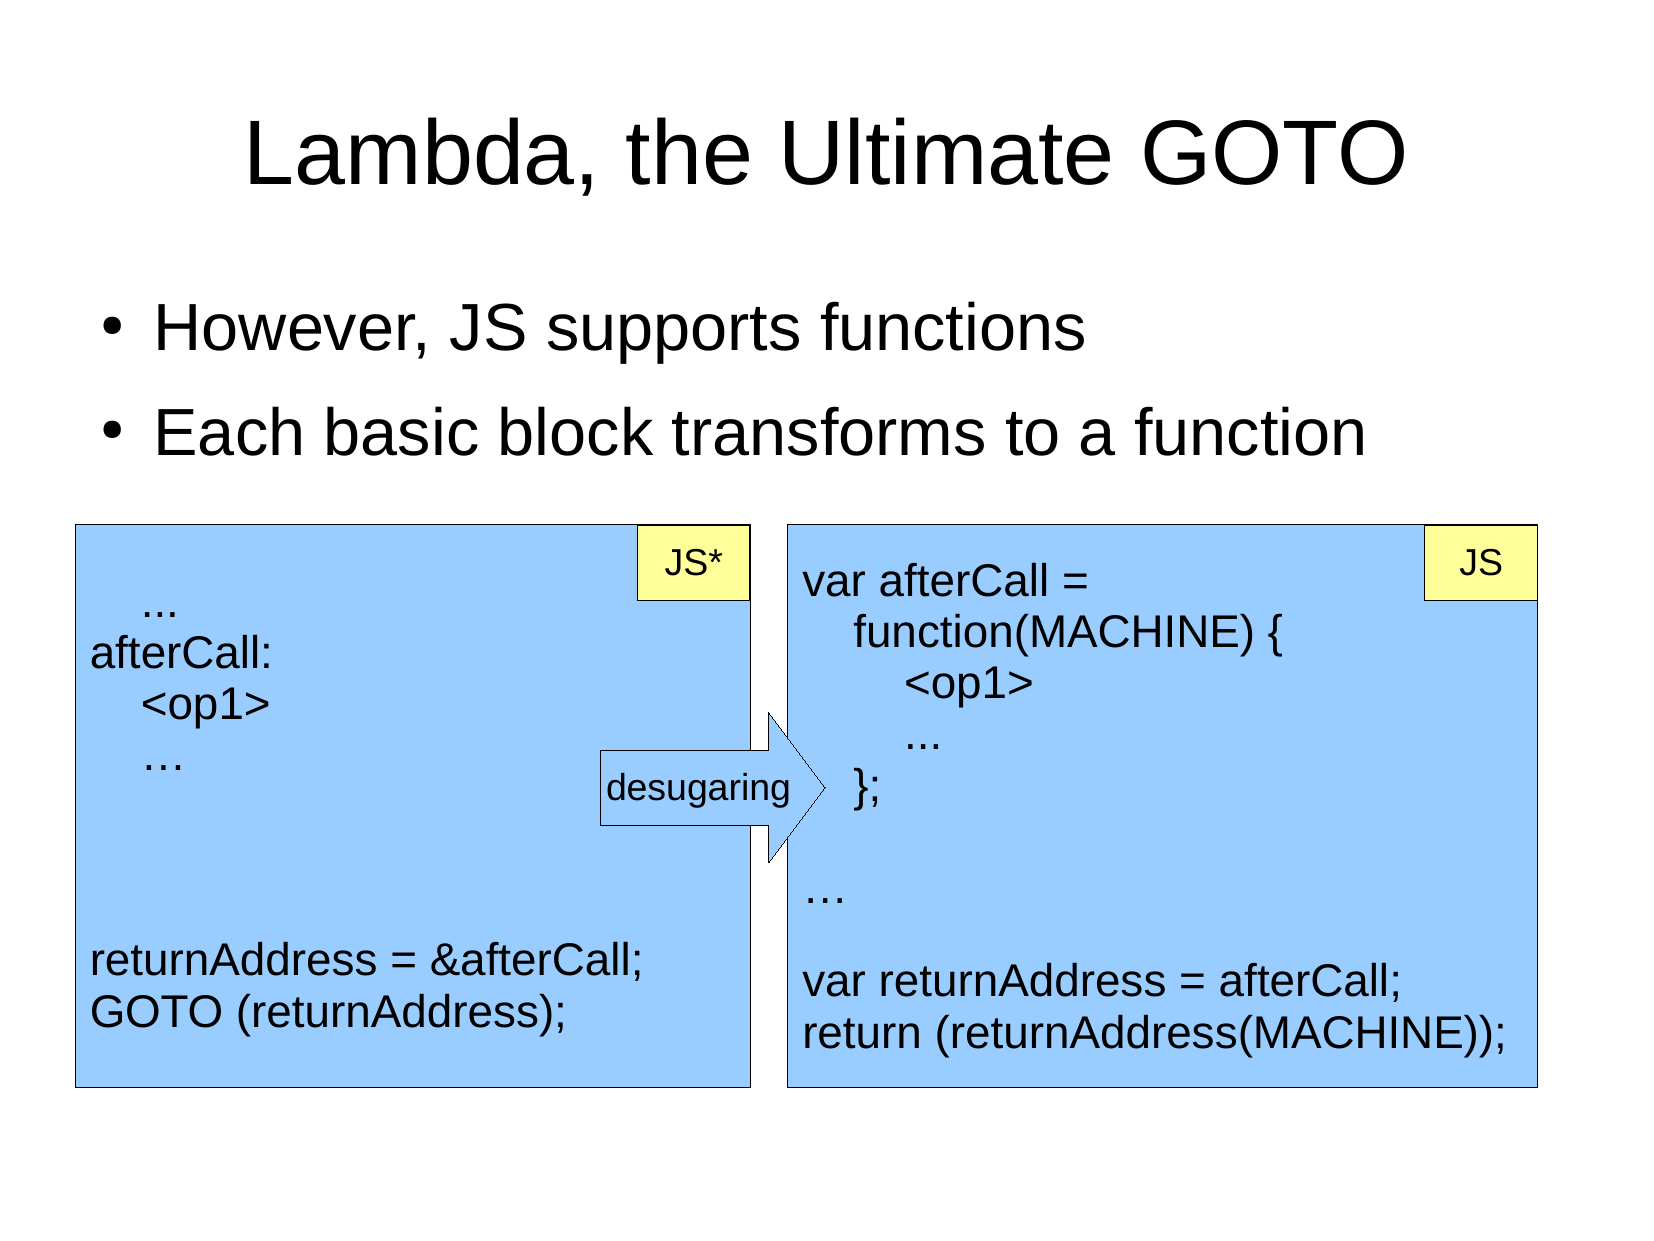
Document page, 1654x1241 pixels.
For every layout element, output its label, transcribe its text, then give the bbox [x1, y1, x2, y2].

text_box JS [1424, 525, 1538, 601]
title Lambda, the Ultimate GOTO [82, 56, 1571, 250]
text_box desugaring [600, 712, 826, 863]
text_box var afterCall = function(MACHINE) { <op1> ... }; … var returnAddress = afterCall; return (returnAddress(MACHINE)); [787, 524, 1538, 1088]
text_box ... afterCall: <op1> … returnAddress = &afterCall; GOTO (returnAddress); [75, 524, 751, 1088]
list However, JS supports functions Each basic block transforms to a function [82, 290, 1571, 1109]
text_box JS* [637, 525, 750, 601]
